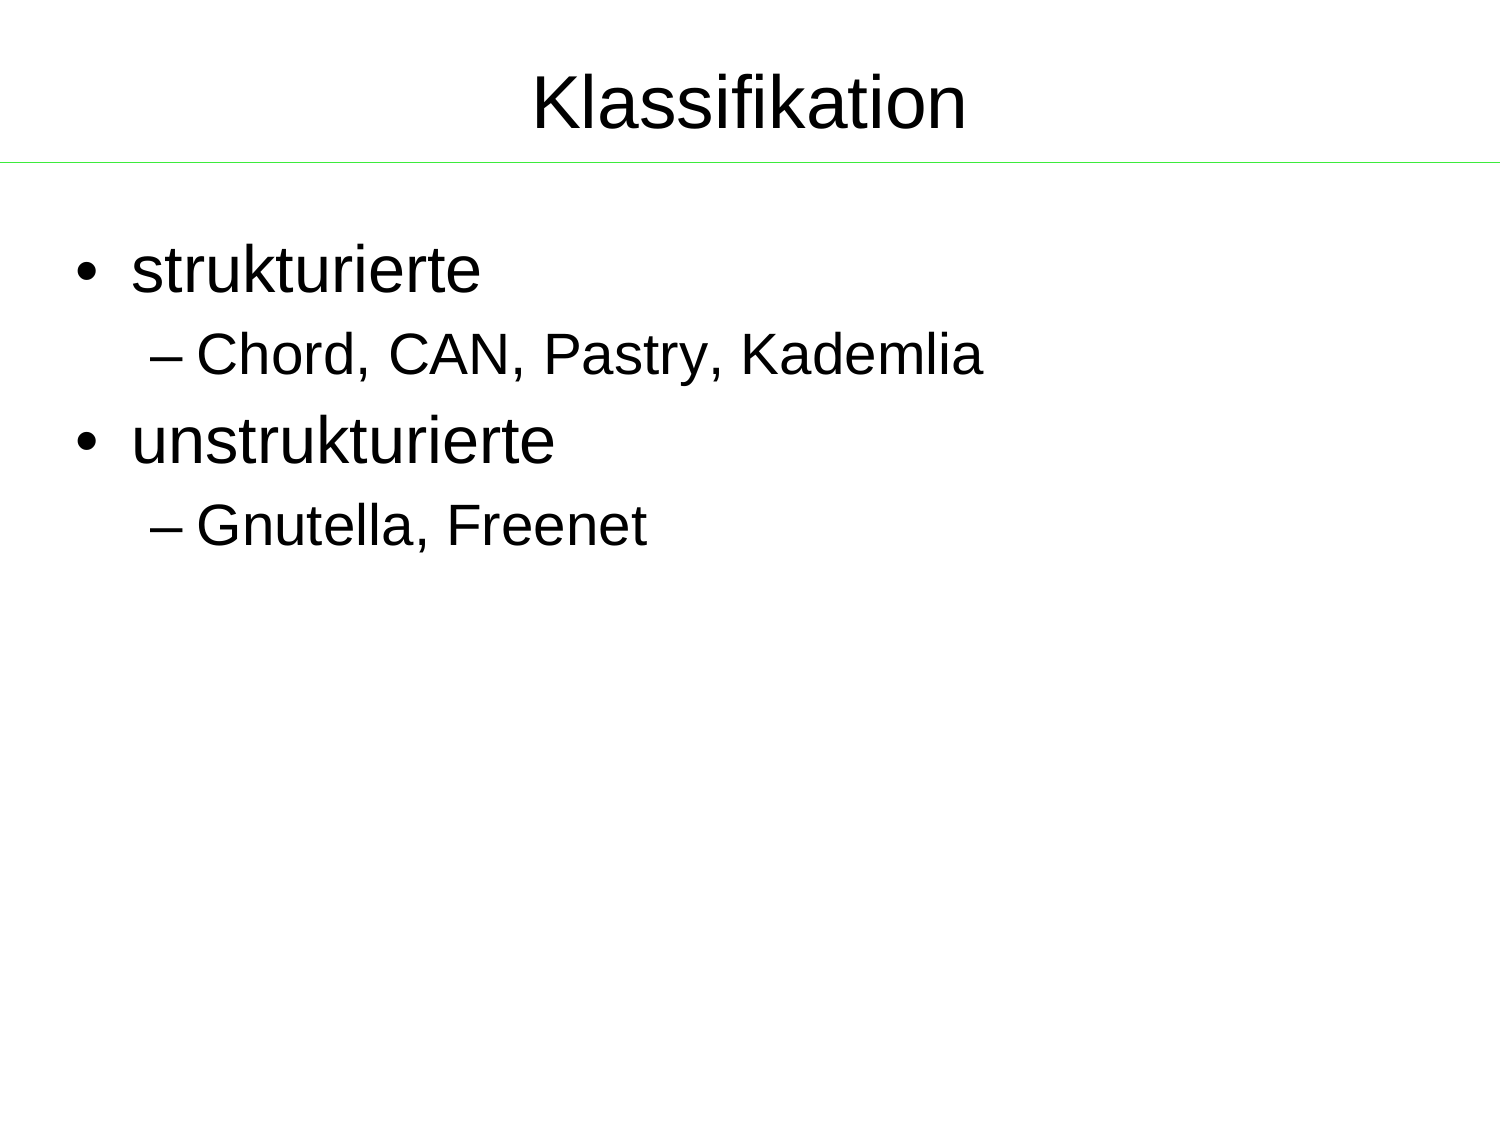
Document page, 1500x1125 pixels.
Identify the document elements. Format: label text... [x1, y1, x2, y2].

list strukturierte Chord, CAN, Pastry, Kademlia unstrukturierte Gnutella, Freenet [75, 232, 1426, 986]
title Klassifikation [75, 57, 1426, 148]
